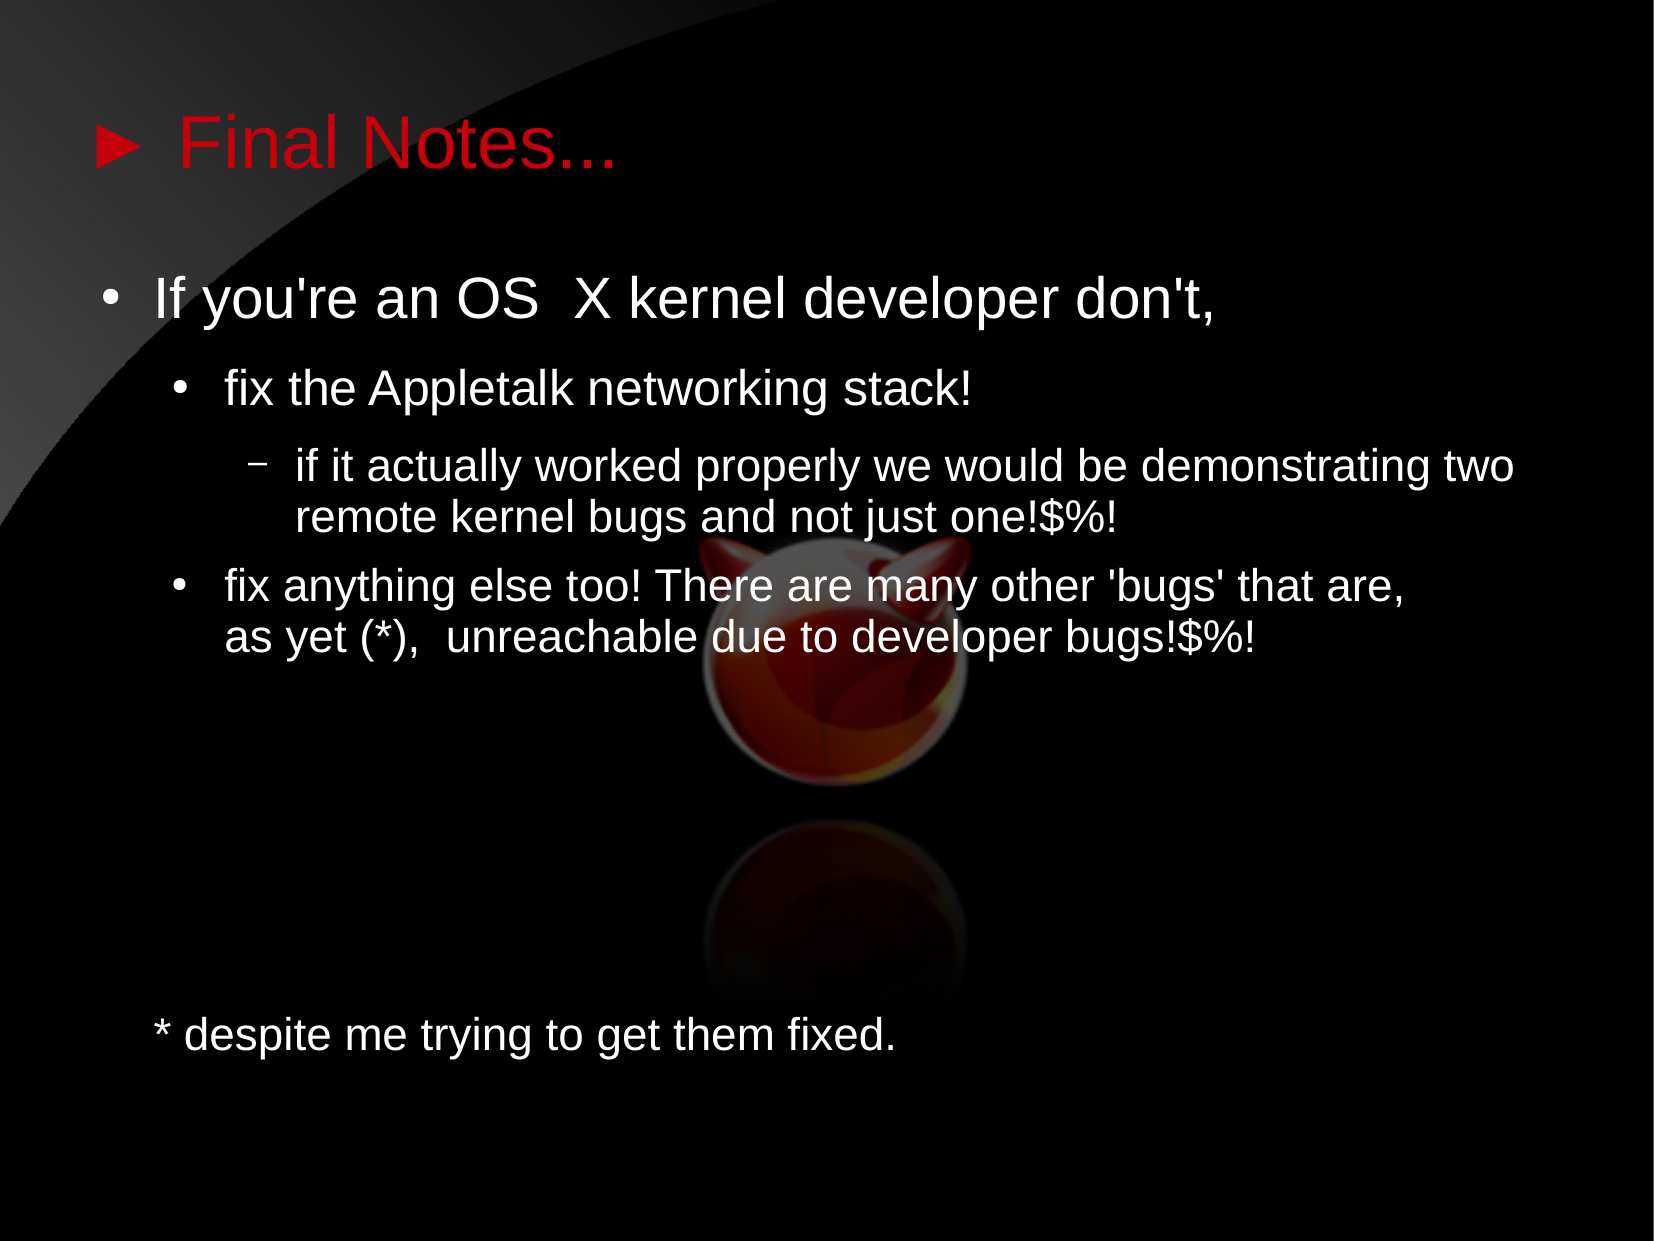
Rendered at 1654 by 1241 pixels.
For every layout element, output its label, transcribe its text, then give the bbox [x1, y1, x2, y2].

title ► Final Notes... [82, 56, 1571, 229]
picture [0, 0, 1654, 1241]
list If you're an OS X kernel developer don't, fix the Appletalk networking stack! if it actually worked properly we would be demonstrating two remote kernel bugs and not just one!$%! fix anything else too! There are many other 'bugs' that are, as yet (*), unreachable due to developer bugs!$%! * despite me trying to get them fixed. [82, 265, 1571, 1137]
